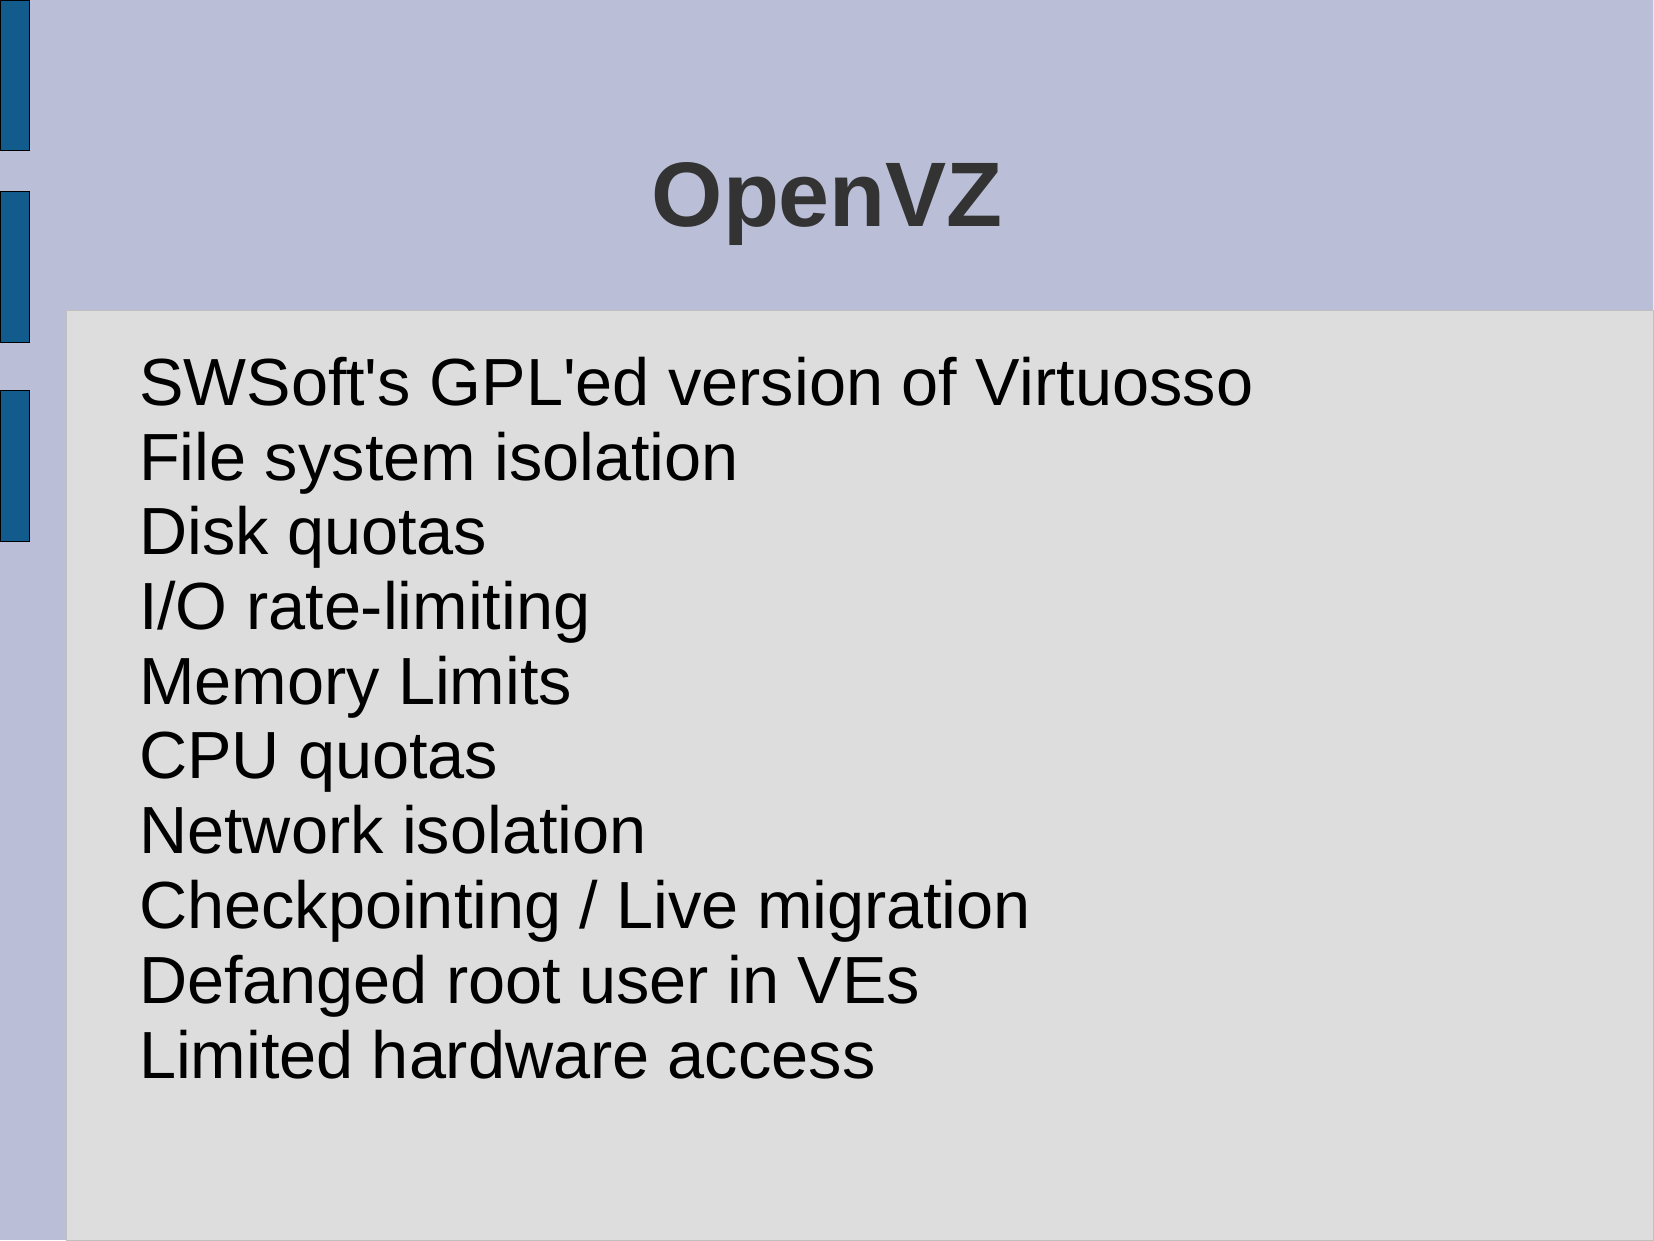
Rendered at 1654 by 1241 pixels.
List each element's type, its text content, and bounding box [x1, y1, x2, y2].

list SWSoft's GPL'ed version of Virtuosso File system isolation Disk quotas I/O rate-limiting Memory Limits CPU quotas Network isolation Checkpointing / Live migration Defanged root user in VEs Limited hardware access [121, 344, 1534, 1127]
title OpenVZ [121, 91, 1534, 299]
